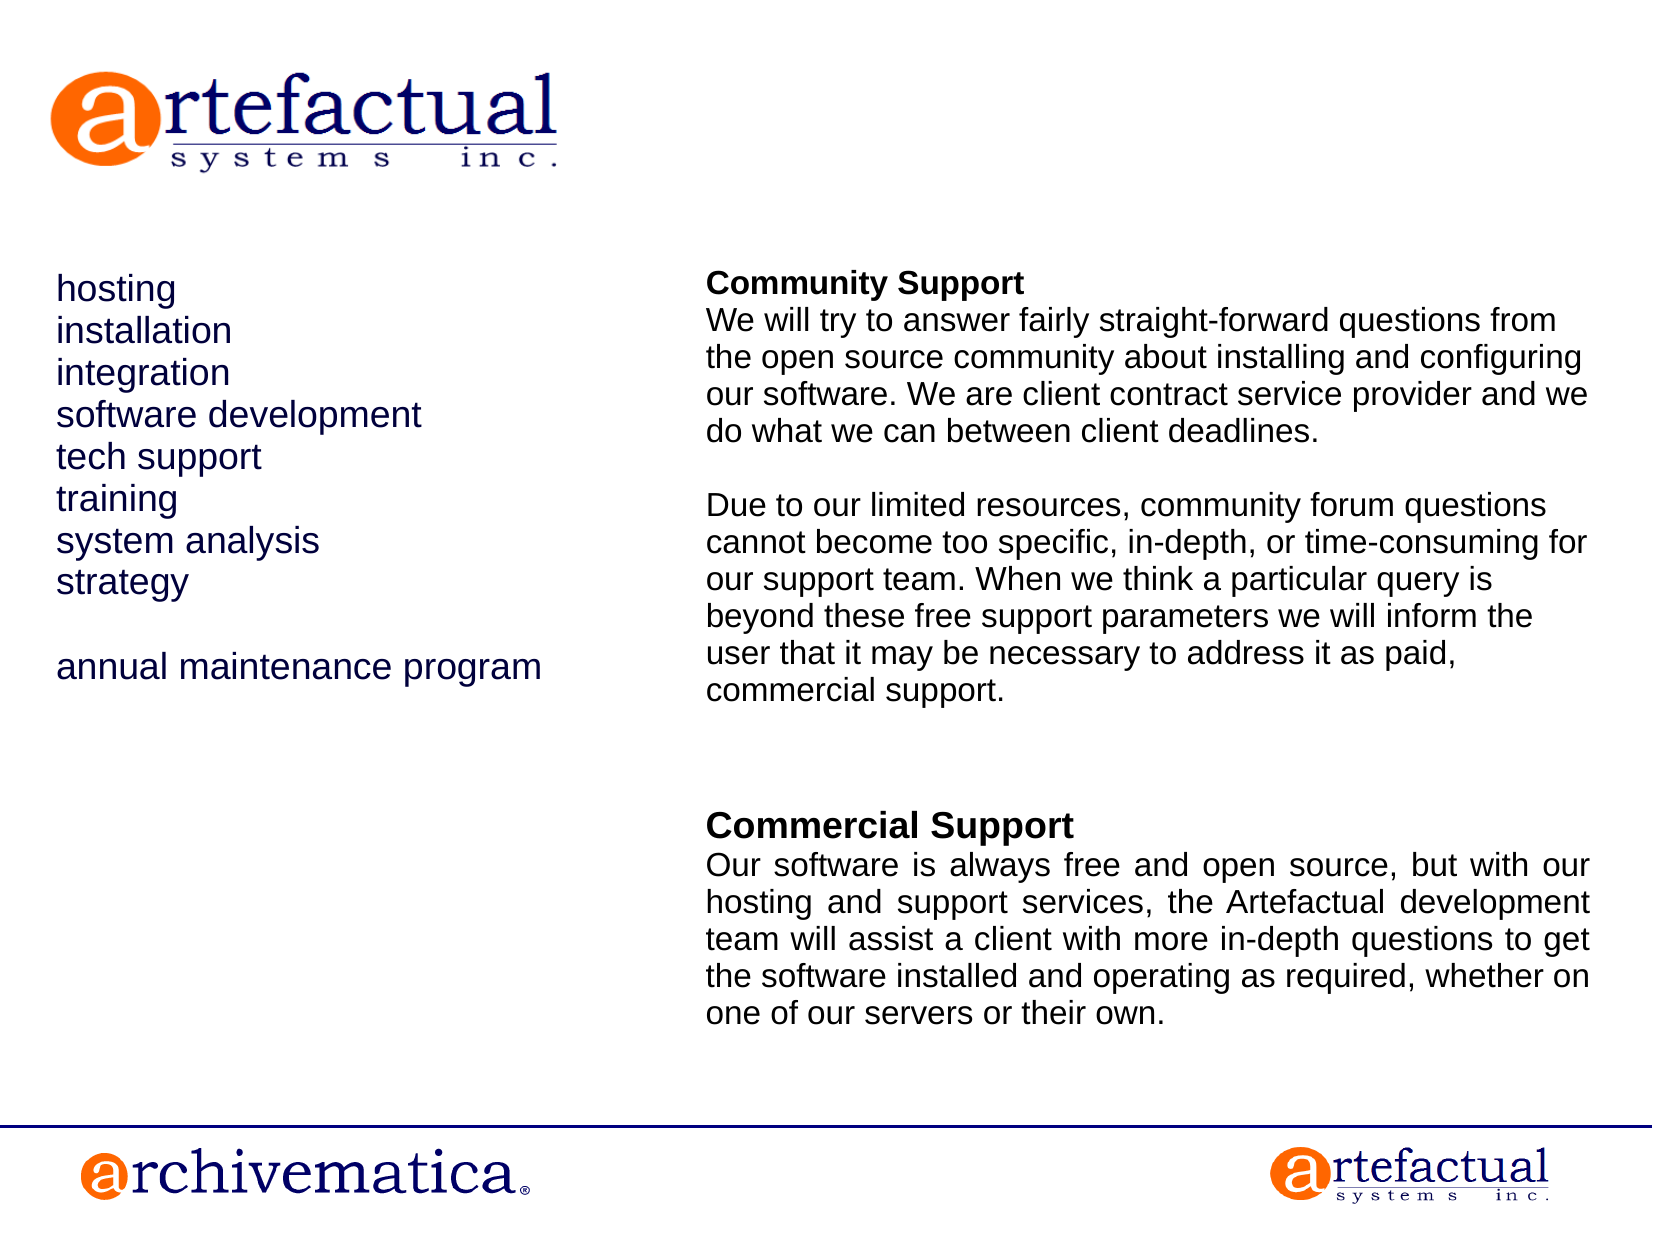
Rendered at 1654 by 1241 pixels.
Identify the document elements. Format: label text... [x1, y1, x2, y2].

text_box hosting installation integration software development tech support training system analysis strategy annual maintenance program [41, 259, 673, 896]
text_box Community Support We will try to answer fairly straight-forward questions from the open source community about installing and configuring our software. We are client contract service provider and we do what we can between client deadlines. Due to our limited resources, community forum questions cannot become too specific, in-depth, or time-consuming for our support team. When we think a particular query is beyond these free support parameters we will inform the user that it may be necessary to address it as paid, commercial support. [691, 256, 1619, 755]
picture [81, 1133, 531, 1216]
picture [38, 58, 578, 186]
text_box Commercial Support Our software is always free and open source, but with our hosting and support services, the Artefactual development team will assist a client with more in-depth questions to get the software installed and operating as required, whether on one of our servers or their own. [690, 797, 1607, 1232]
